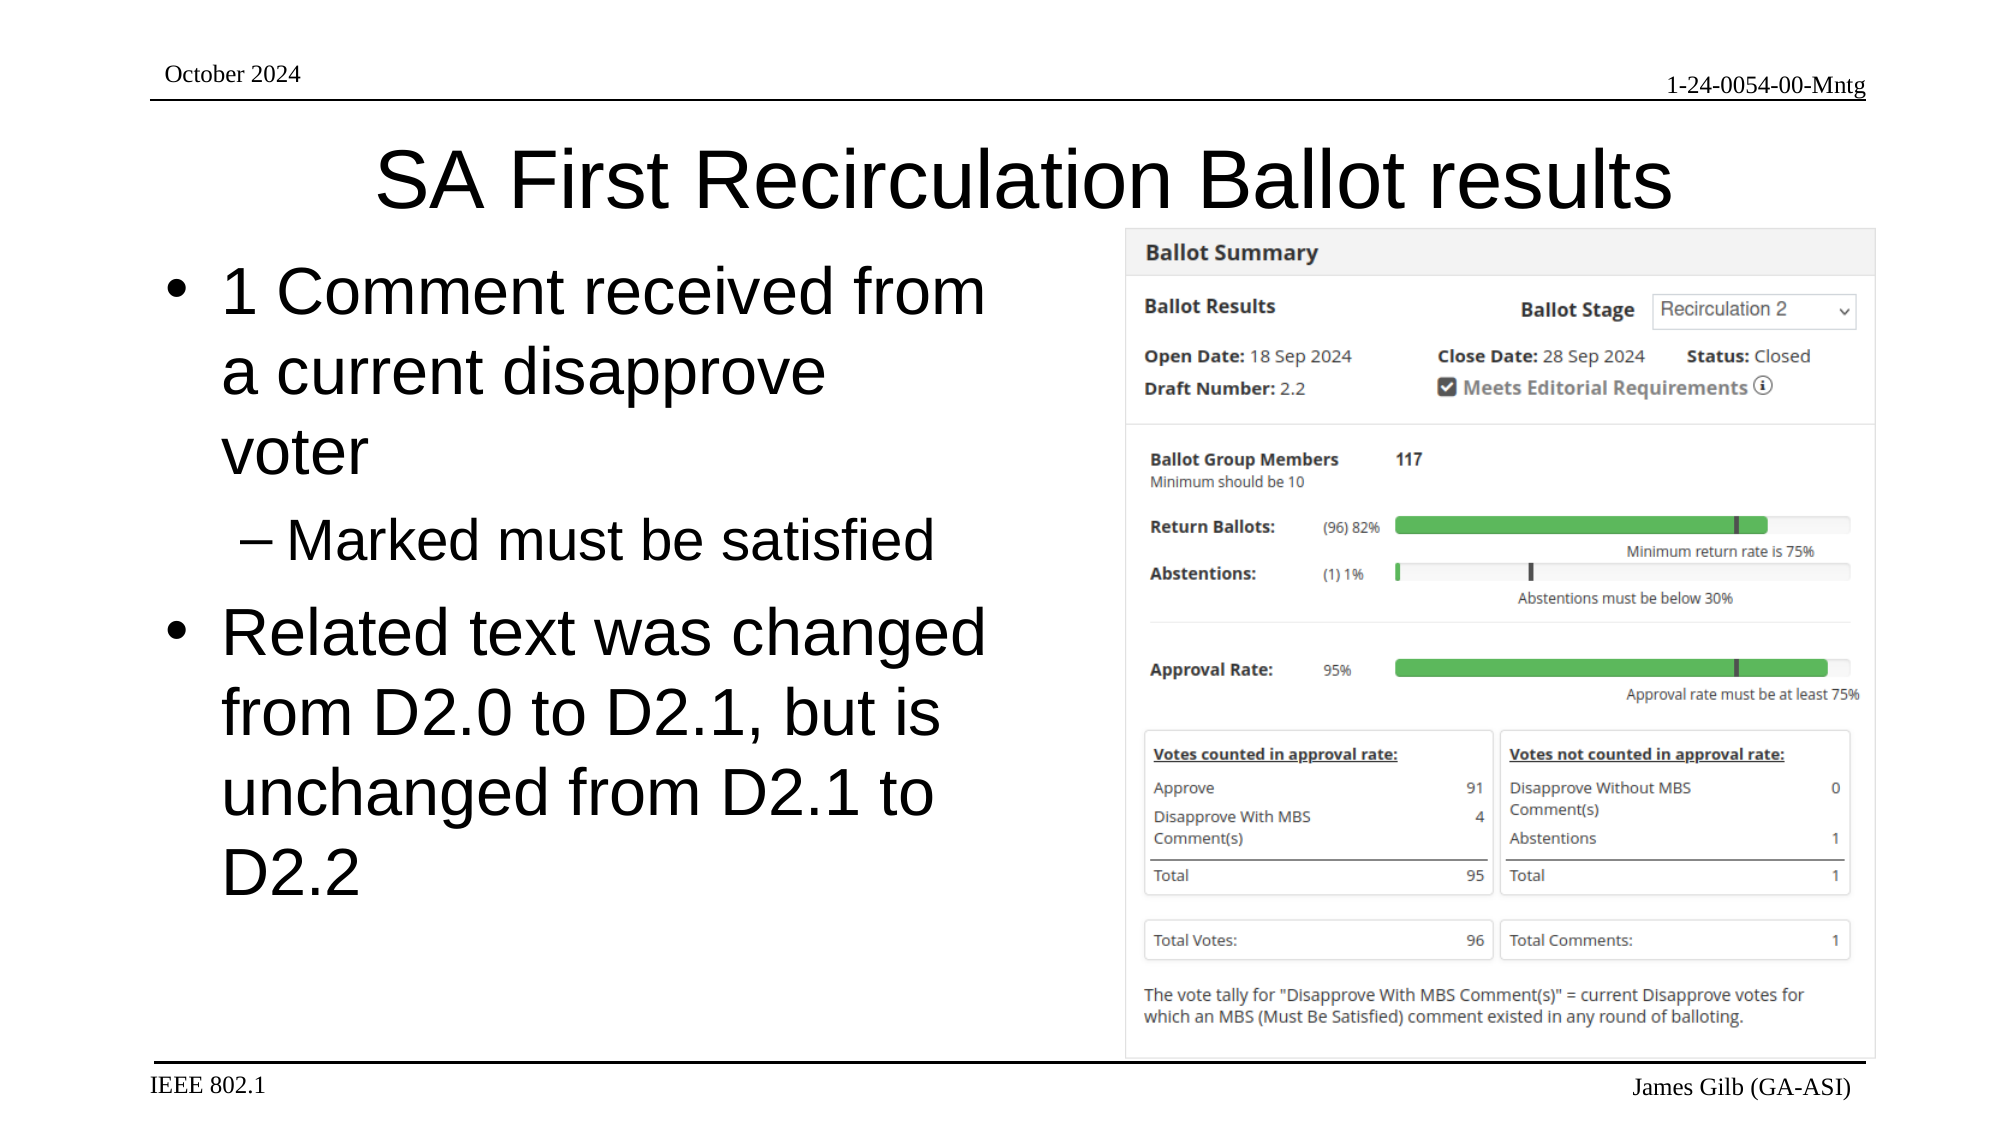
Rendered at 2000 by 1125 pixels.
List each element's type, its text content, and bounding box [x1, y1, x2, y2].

picture [1125, 222, 1876, 1060]
list 1 Comment received from a current disapprove voter Marked must be satisfied Related text was changed from D2.0 to D2.1, but is unchanged from D2.1 to D2.2 [150, 239, 1004, 1051]
title SA First Recirculation Ballot results [149, 112, 1900, 238]
